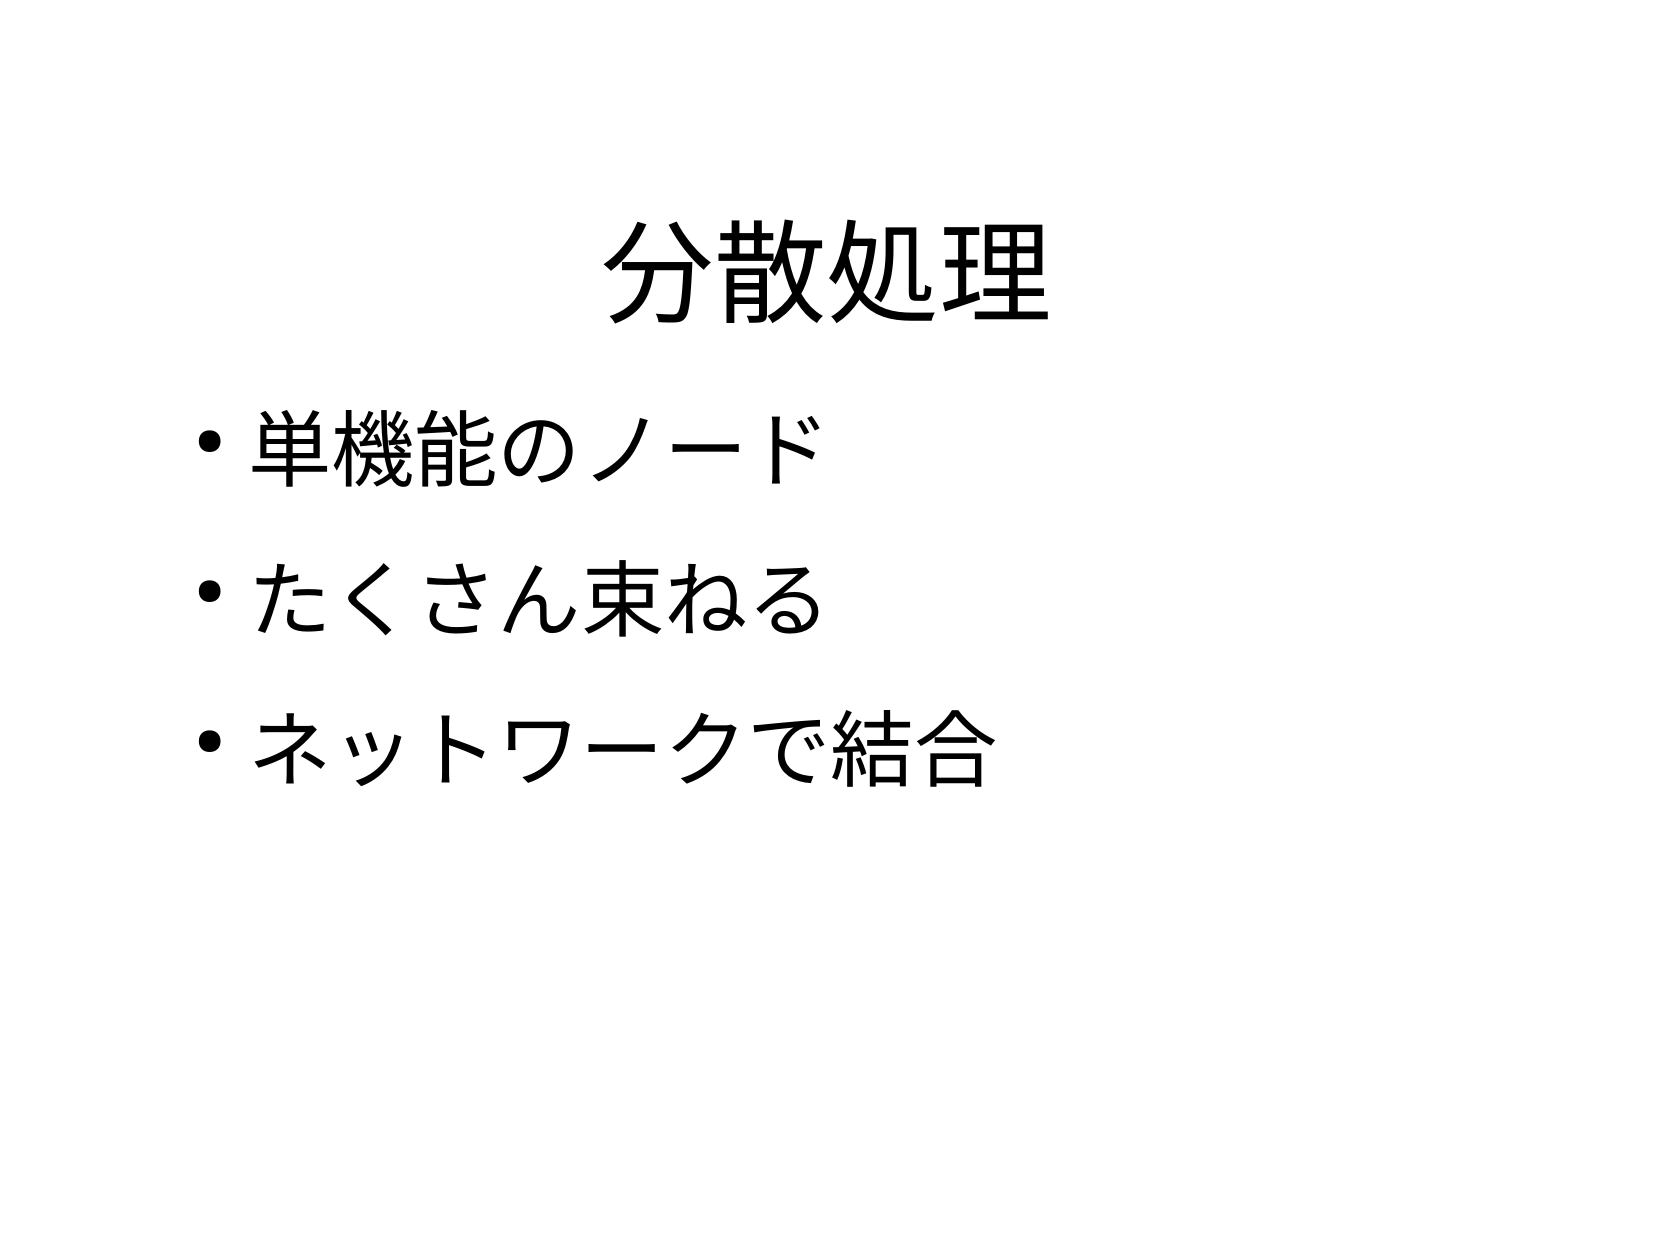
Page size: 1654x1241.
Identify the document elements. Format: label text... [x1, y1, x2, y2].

title 分散処理 [82, 161, 1571, 369]
list 単機能のノード たくさん束ねる ネットワークで結合 [177, 383, 1571, 1104]
